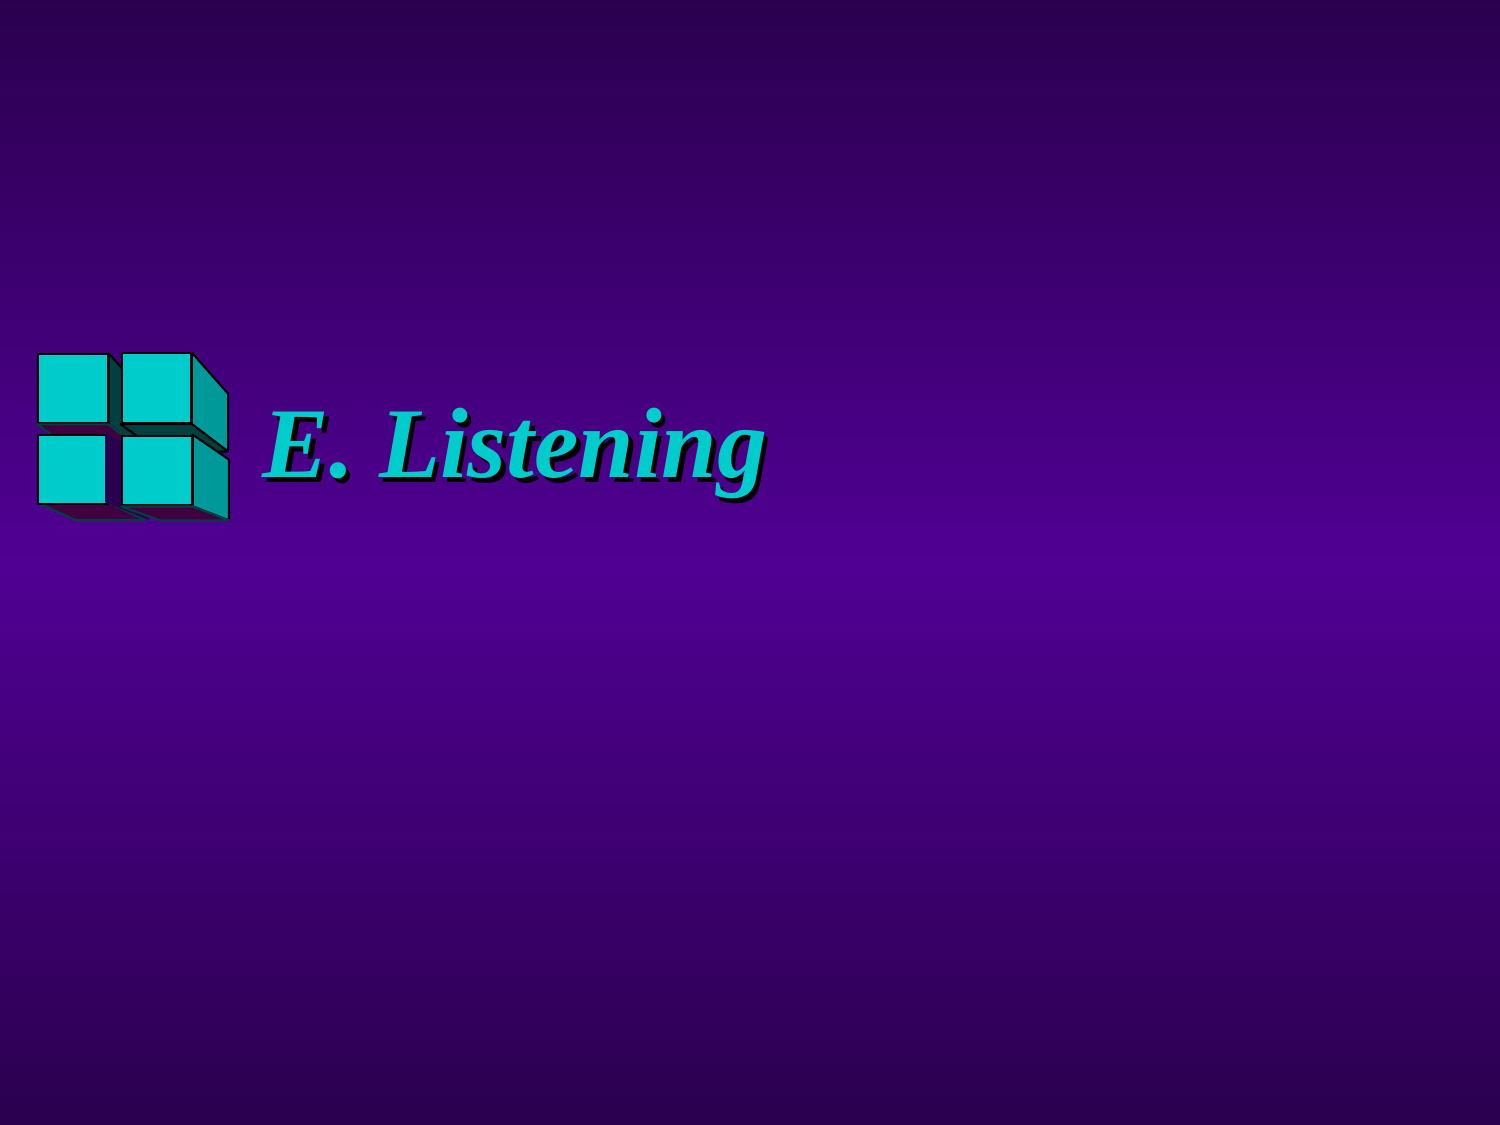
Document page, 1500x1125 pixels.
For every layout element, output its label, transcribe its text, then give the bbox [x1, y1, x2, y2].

title E. Listening [262, 316, 1500, 572]
